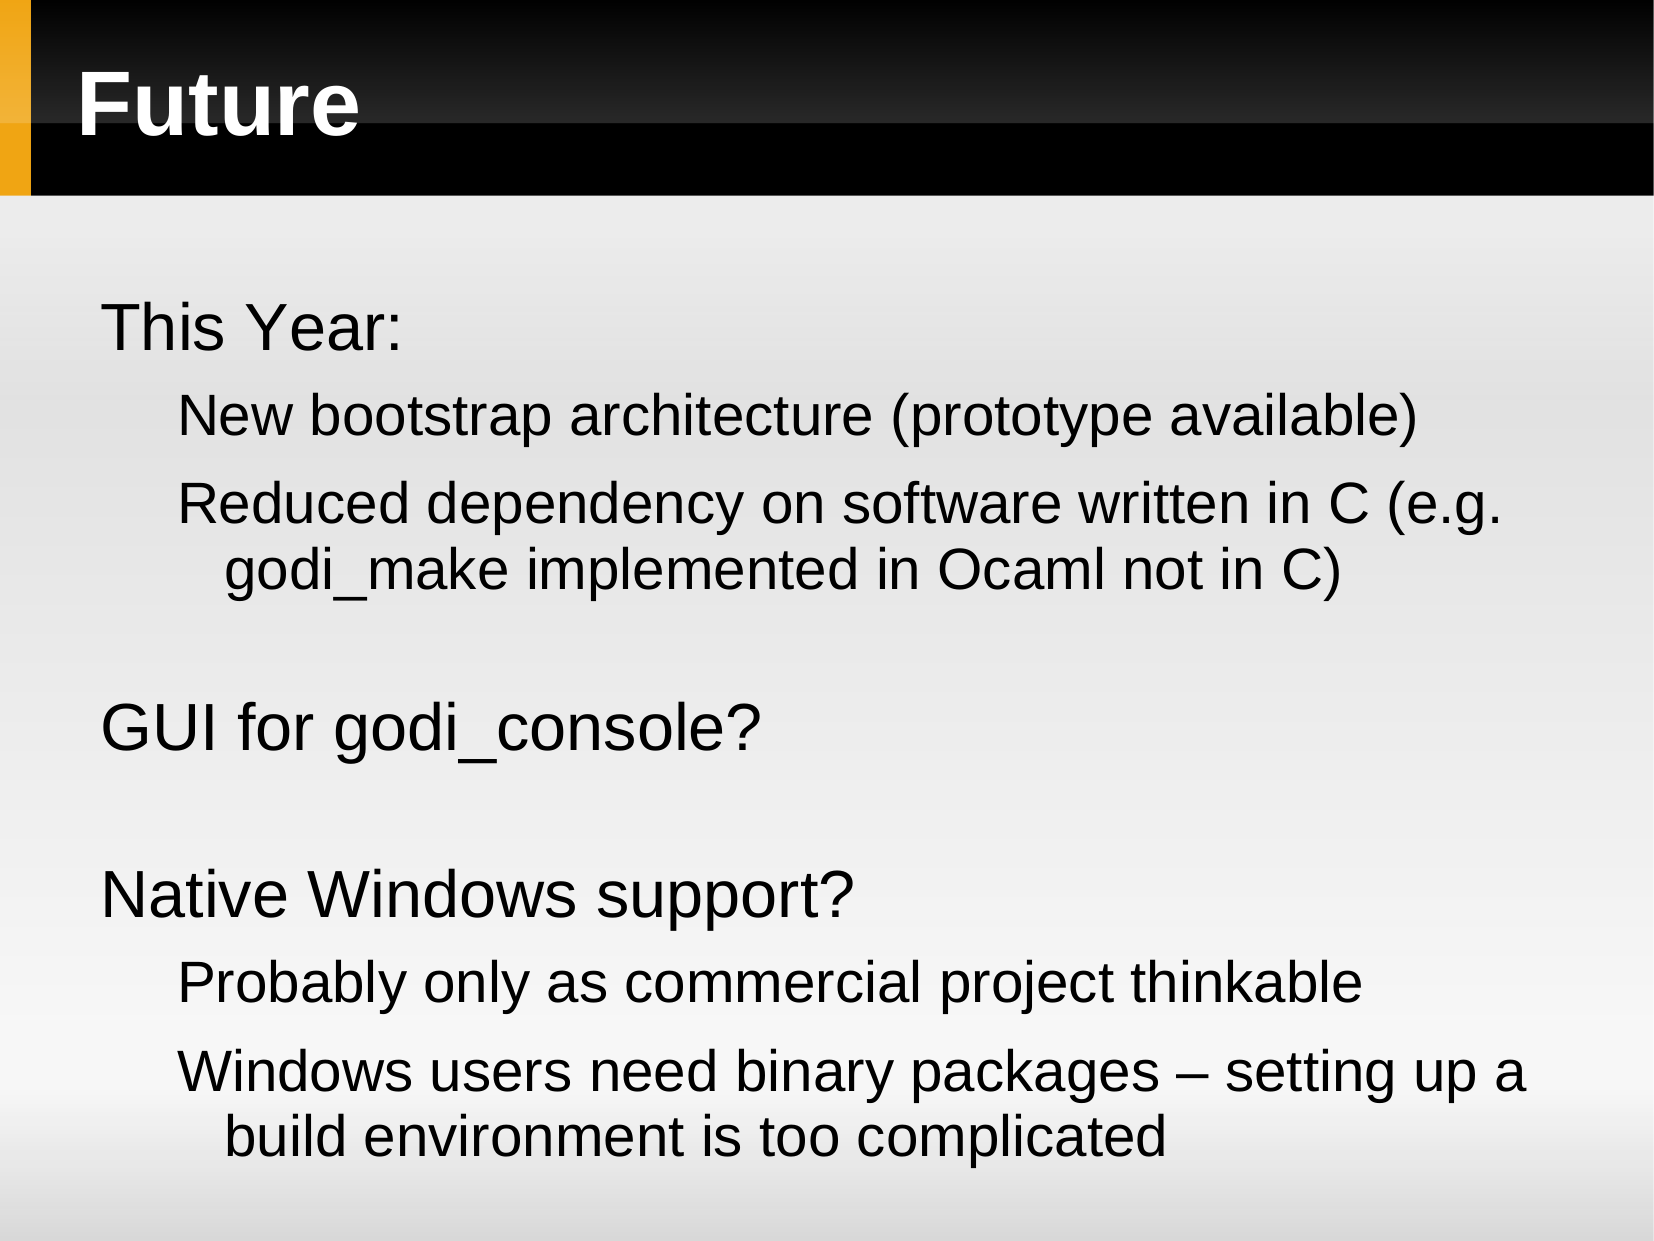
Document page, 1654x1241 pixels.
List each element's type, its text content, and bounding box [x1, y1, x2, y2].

title Future [76, 0, 1565, 208]
list This Year: New bootstrap architecture (prototype available) Reduced dependency on software written in C (e.g. godi_make implemented in Ocaml not in C) GUI for godi_console? Native Windows support? Probably only as commercial project thinkable Windows users need binary packages – setting up a build environment is too complicated [82, 290, 1571, 1167]
picture [0, 0, 1654, 1241]
